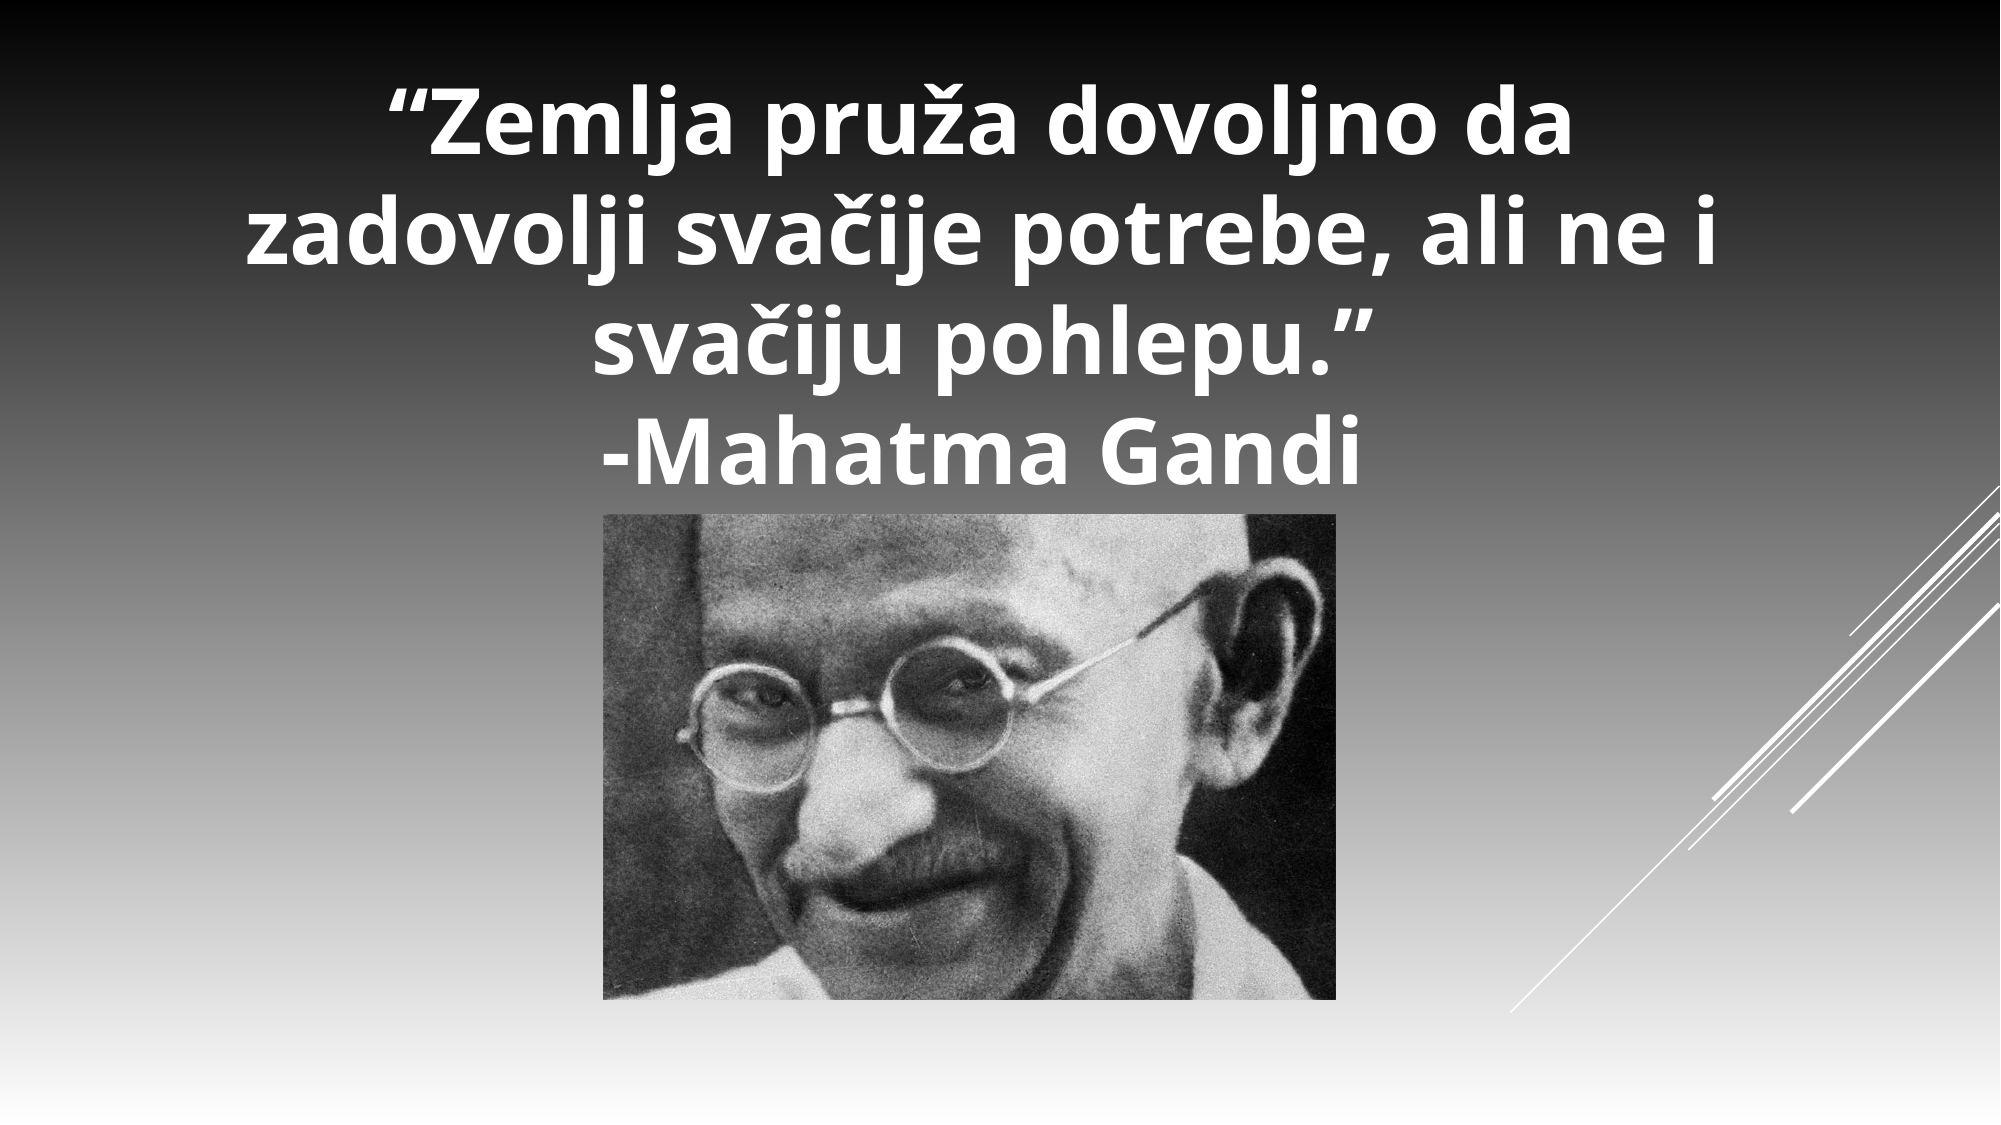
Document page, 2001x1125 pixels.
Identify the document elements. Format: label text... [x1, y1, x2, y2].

text_box “Zemlja pruža dovoljno da zadovolji svačije potrebe, ali ne i svačiju pohlepu.” -Mahatma Gandi [225, 55, 1741, 511]
picture [603, 514, 1336, 1000]
